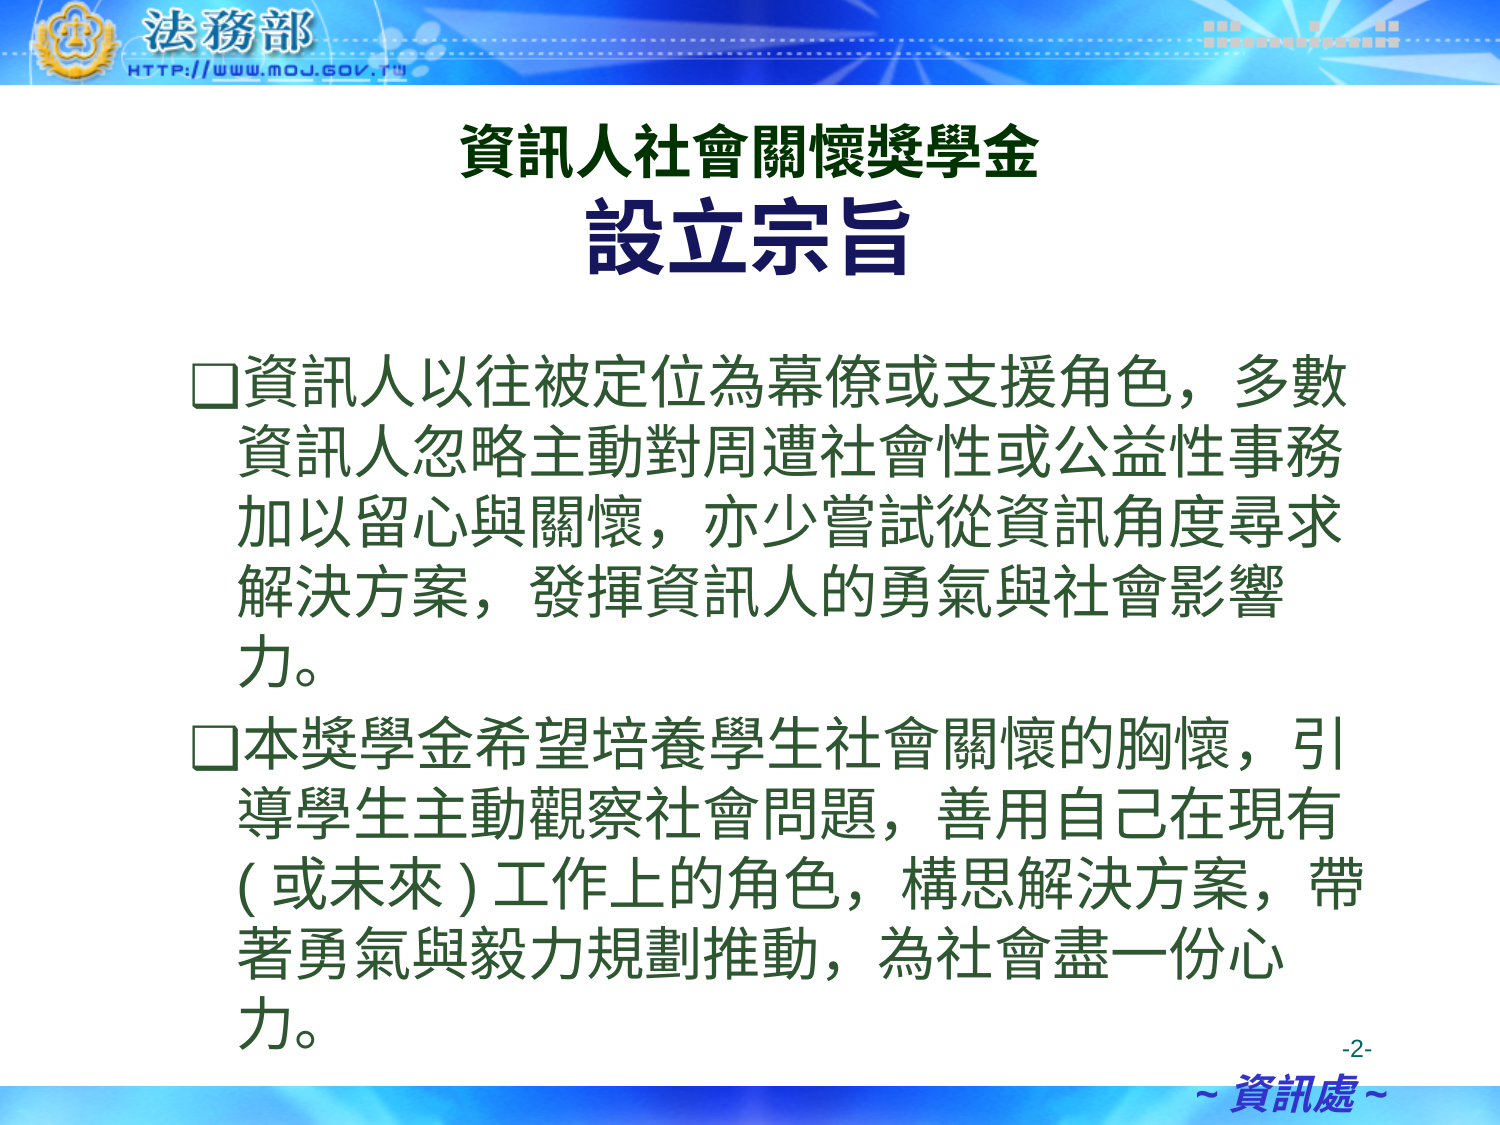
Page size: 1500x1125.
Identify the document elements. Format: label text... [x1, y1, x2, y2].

text_box -<number>- [1074, 1024, 1388, 1100]
picture [1319, 1103, 1326, 1109]
picture [0, 0, 1500, 85]
title 資訊人社會關懷獎學金 設立宗旨 [99, 125, 1400, 275]
picture [0, 1086, 1500, 1125]
picture [1332, 1100, 1338, 1108]
list 資訊人以往被定位為幕僚或支援角色，多數資訊人忽略主動對周遭社會性或公益性事務加以留心與關懷，亦少嘗試從資訊角度尋求解決方案，發揮資訊人的勇氣與社會影響力。 本獎學金希望培養學生社會關懷的胸懷，引導學生主動觀察社會問題，善用自己在現有(或未來)工作上的角色，構思解決方案，帶著勇氣與毅力規劃推動，為社會盡一份心力。 [99, 338, 1400, 1013]
